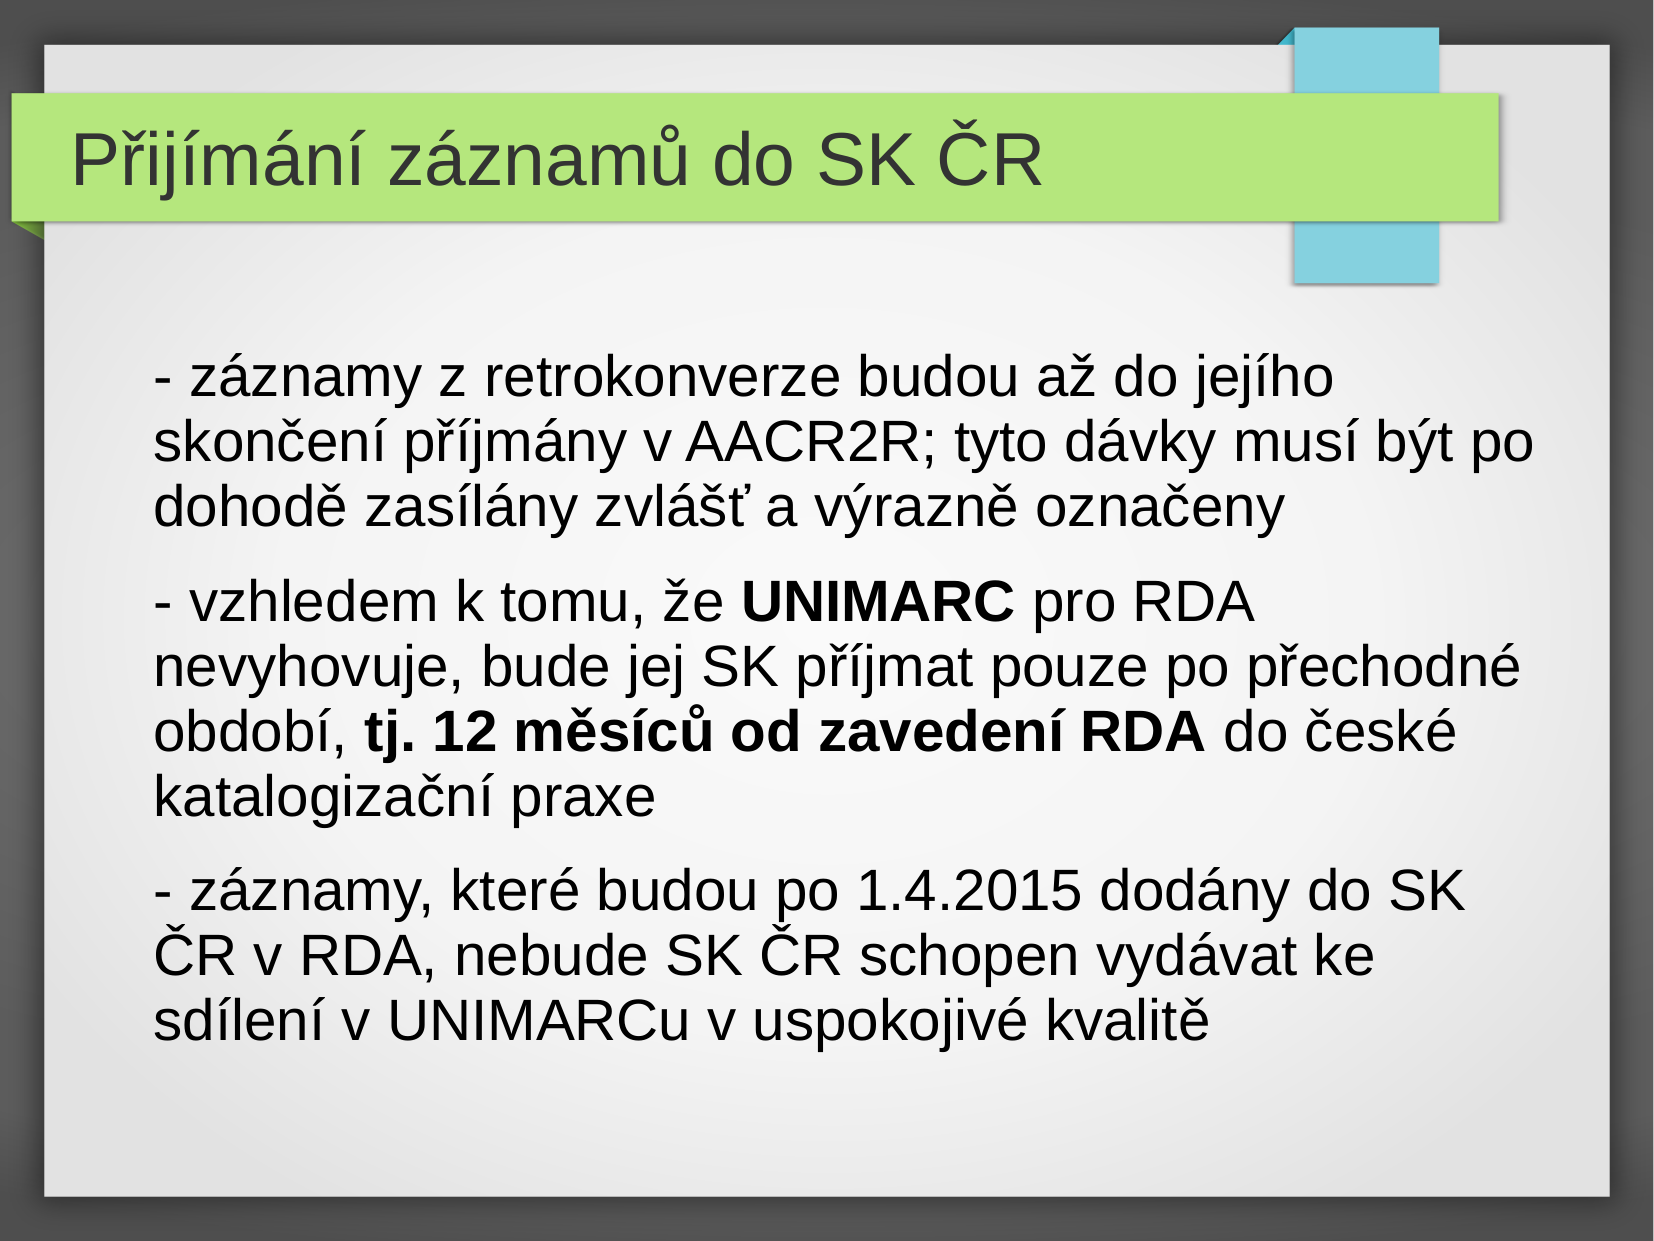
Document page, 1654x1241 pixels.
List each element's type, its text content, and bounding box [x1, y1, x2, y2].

list - záznamy z retrokonverze budou až do jejího skončení příjmány v AACR2R; tyto dávky musí být po dohodě zasílány zvlášť a výrazně označeny - vzhledem k tomu, že UNIMARC pro RDA nevyhovuje, bude jej SK příjmat pouze po přechodné období, tj. 12 měsíců od zavedení RDA do české katalogizační praxe - záznamy, které budou po 1.4.2015 dodány do SK ČR v RDA, nebude SK ČR schopen vydávat ke sdílení v UNIMARCu v uspokojivé kvalitě [82, 343, 1560, 1111]
title Přijímání záznamů do SK ČR [70, 106, 1229, 213]
picture [0, 0, 1654, 1241]
